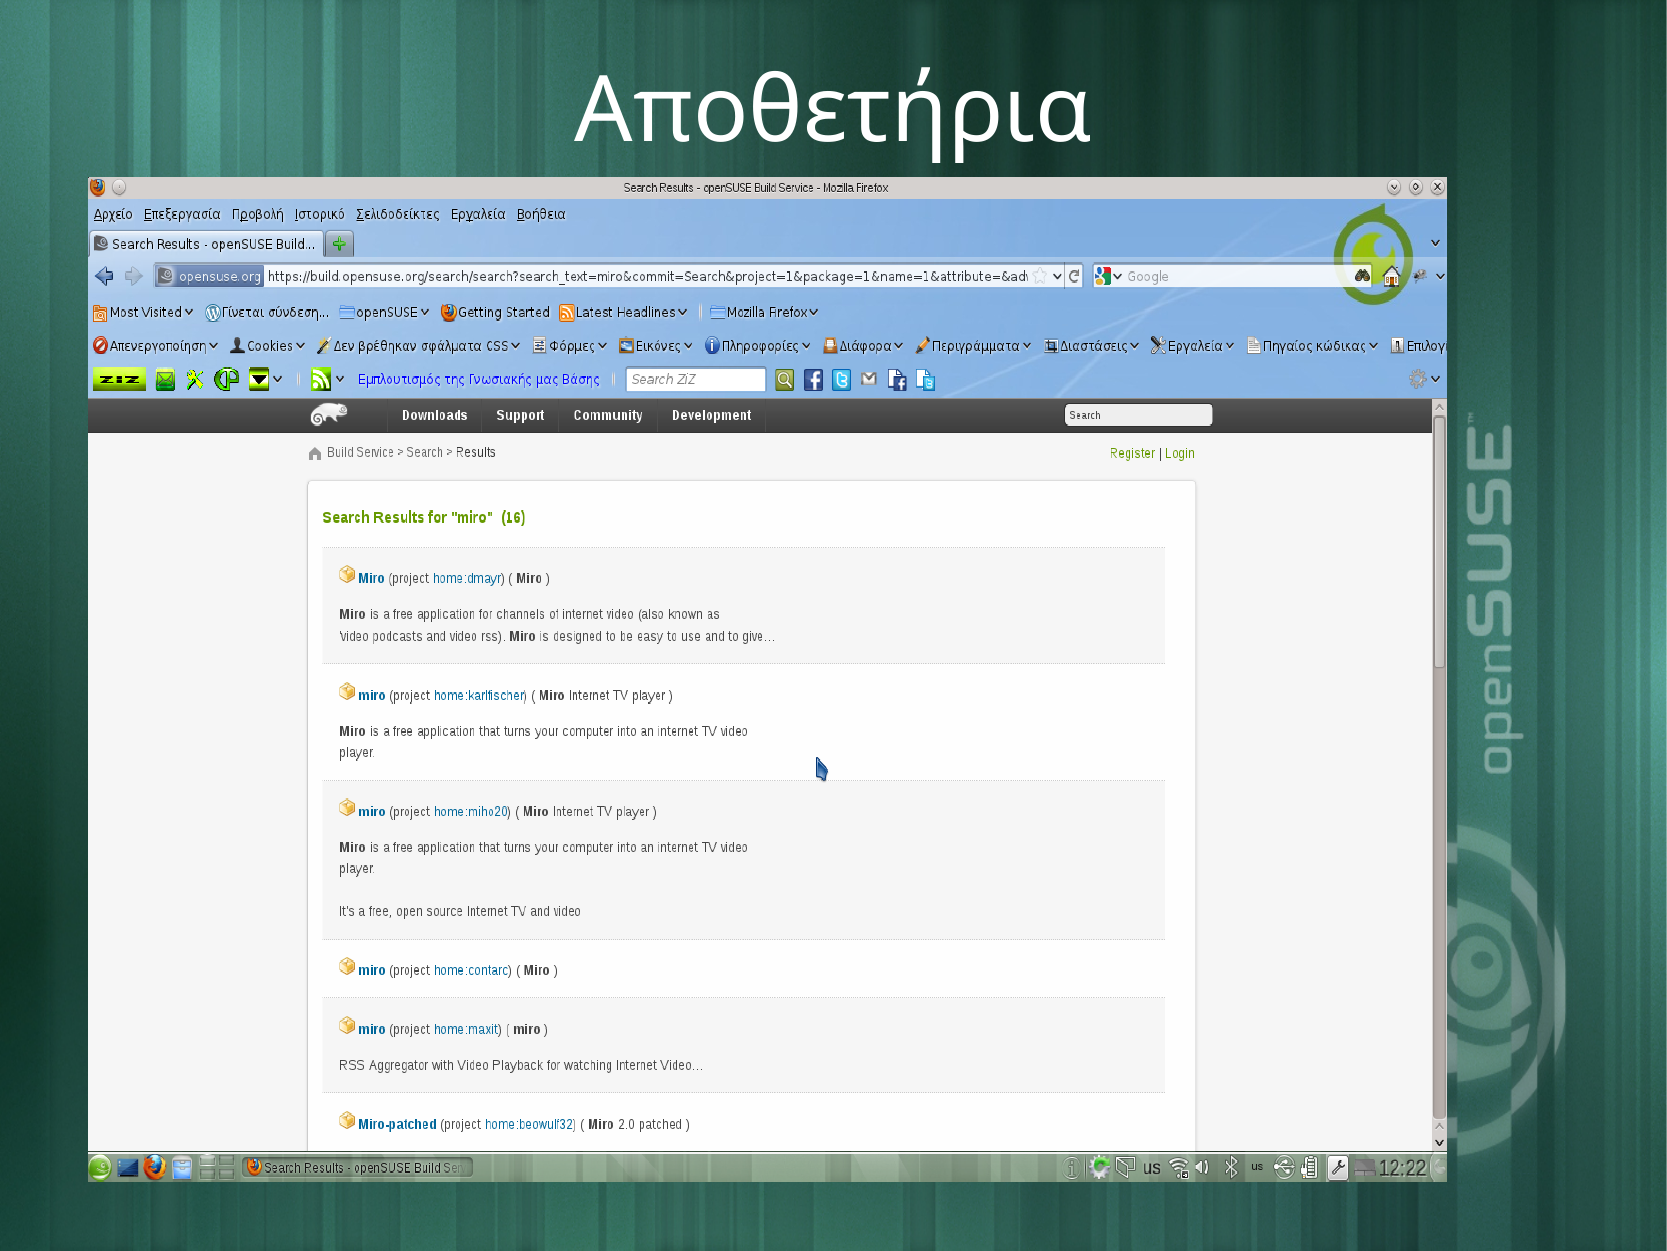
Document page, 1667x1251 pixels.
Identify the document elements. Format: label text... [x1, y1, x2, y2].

list [38, 295, 1625, 1196]
title Αποθετήρια [40, 50, 1627, 271]
picture [0, 0, 1667, 1251]
